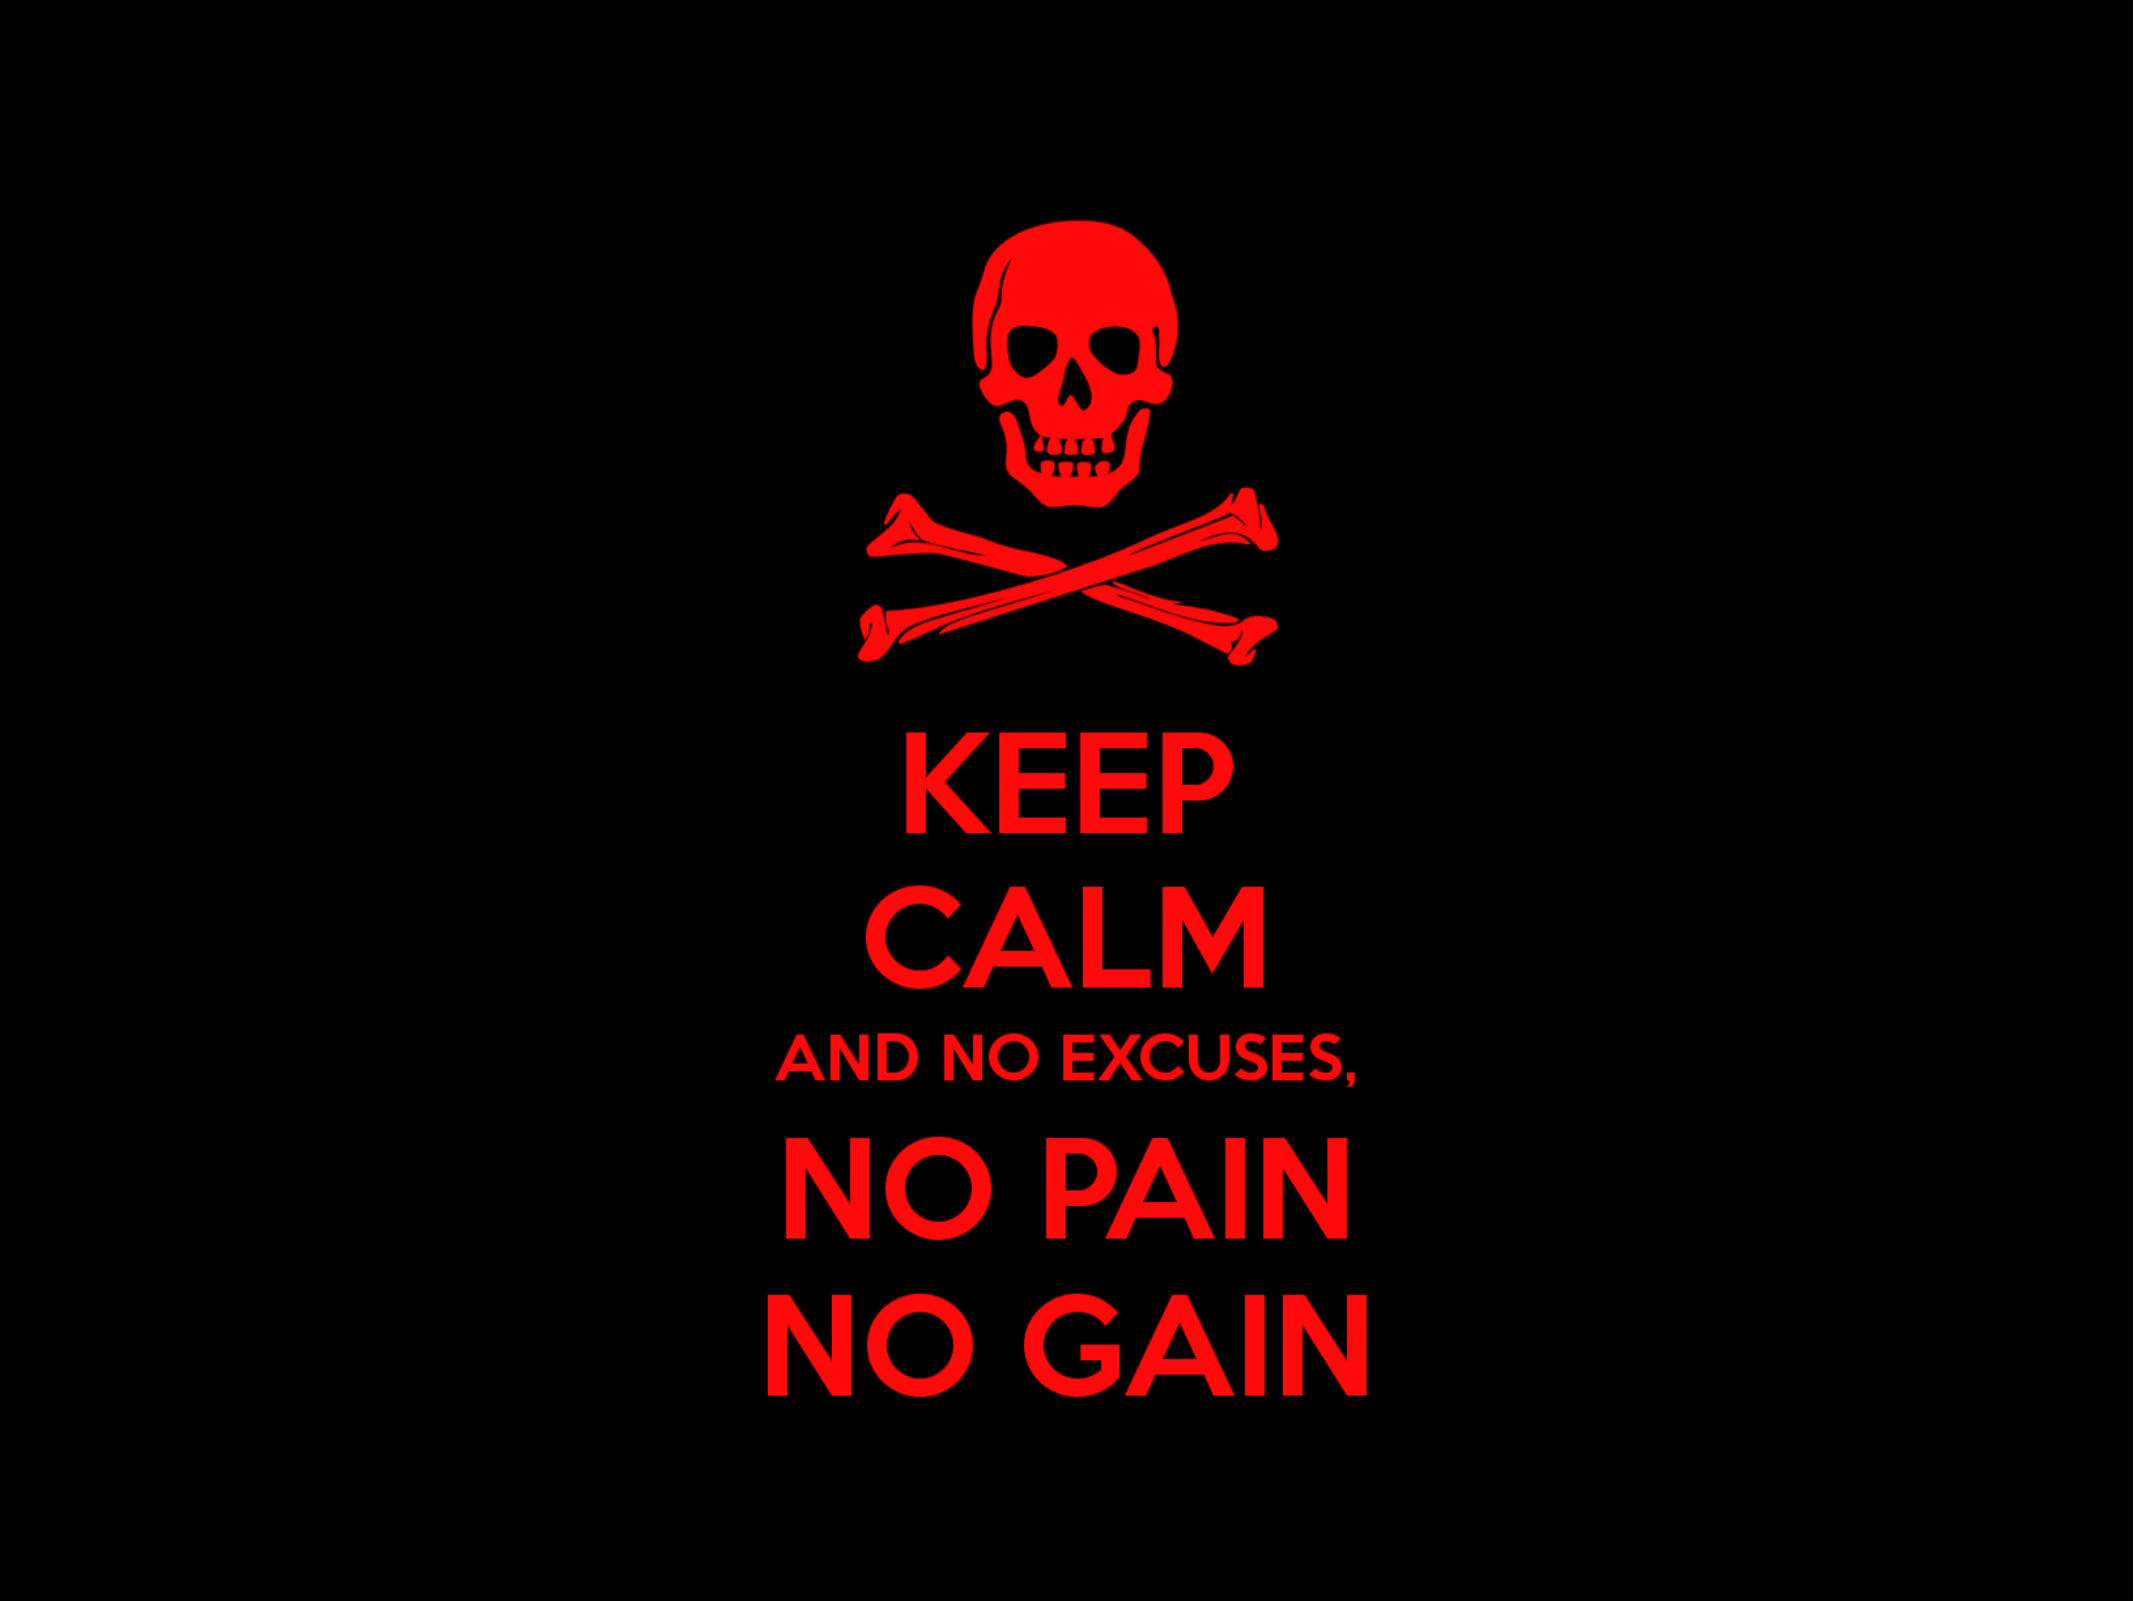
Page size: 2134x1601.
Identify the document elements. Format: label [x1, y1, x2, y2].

picture [20, 182, 2112, 1490]
